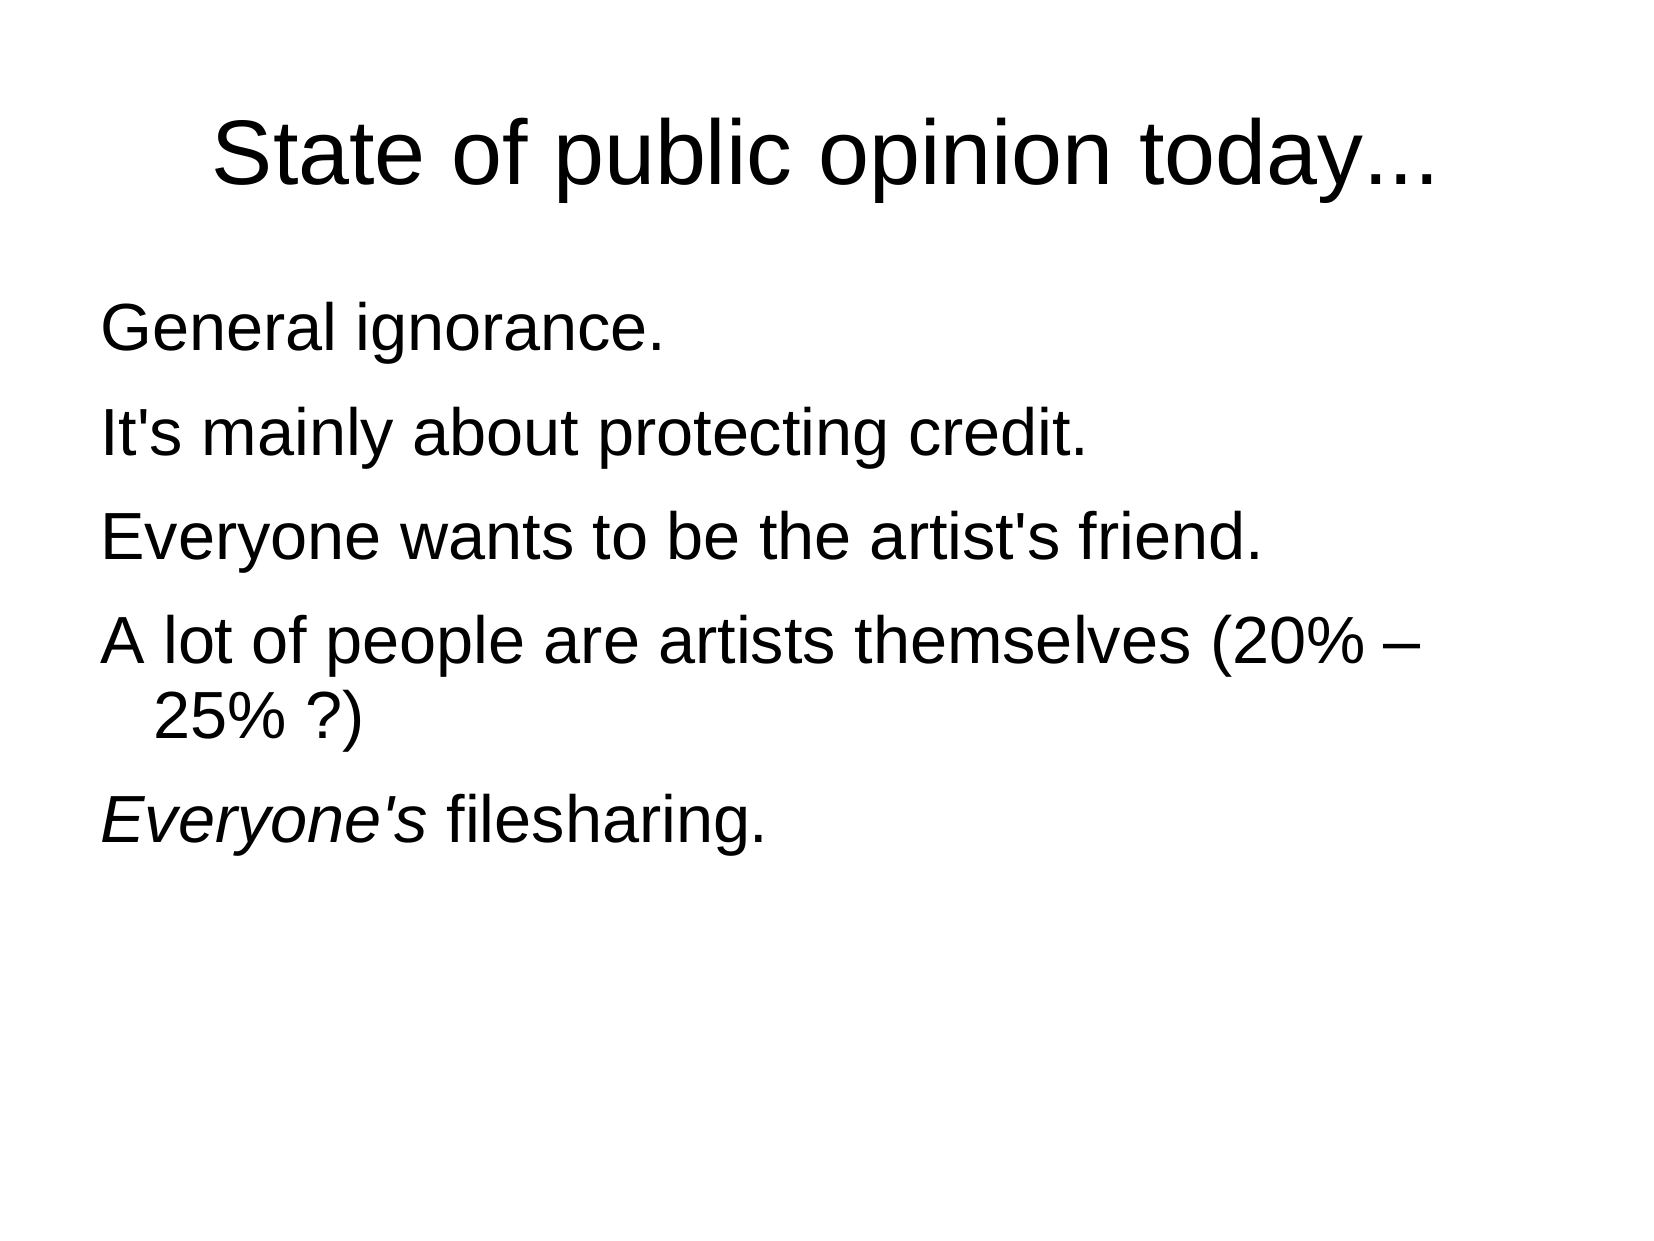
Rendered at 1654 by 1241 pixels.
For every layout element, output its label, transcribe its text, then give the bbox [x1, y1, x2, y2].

title State of public opinion today... [82, 49, 1571, 257]
list General ignorance. It's mainly about protecting credit. Everyone wants to be the artist's friend. A lot of people are artists themselves (20% – 25% ?) Everyone's filesharing. [82, 290, 1571, 1109]
